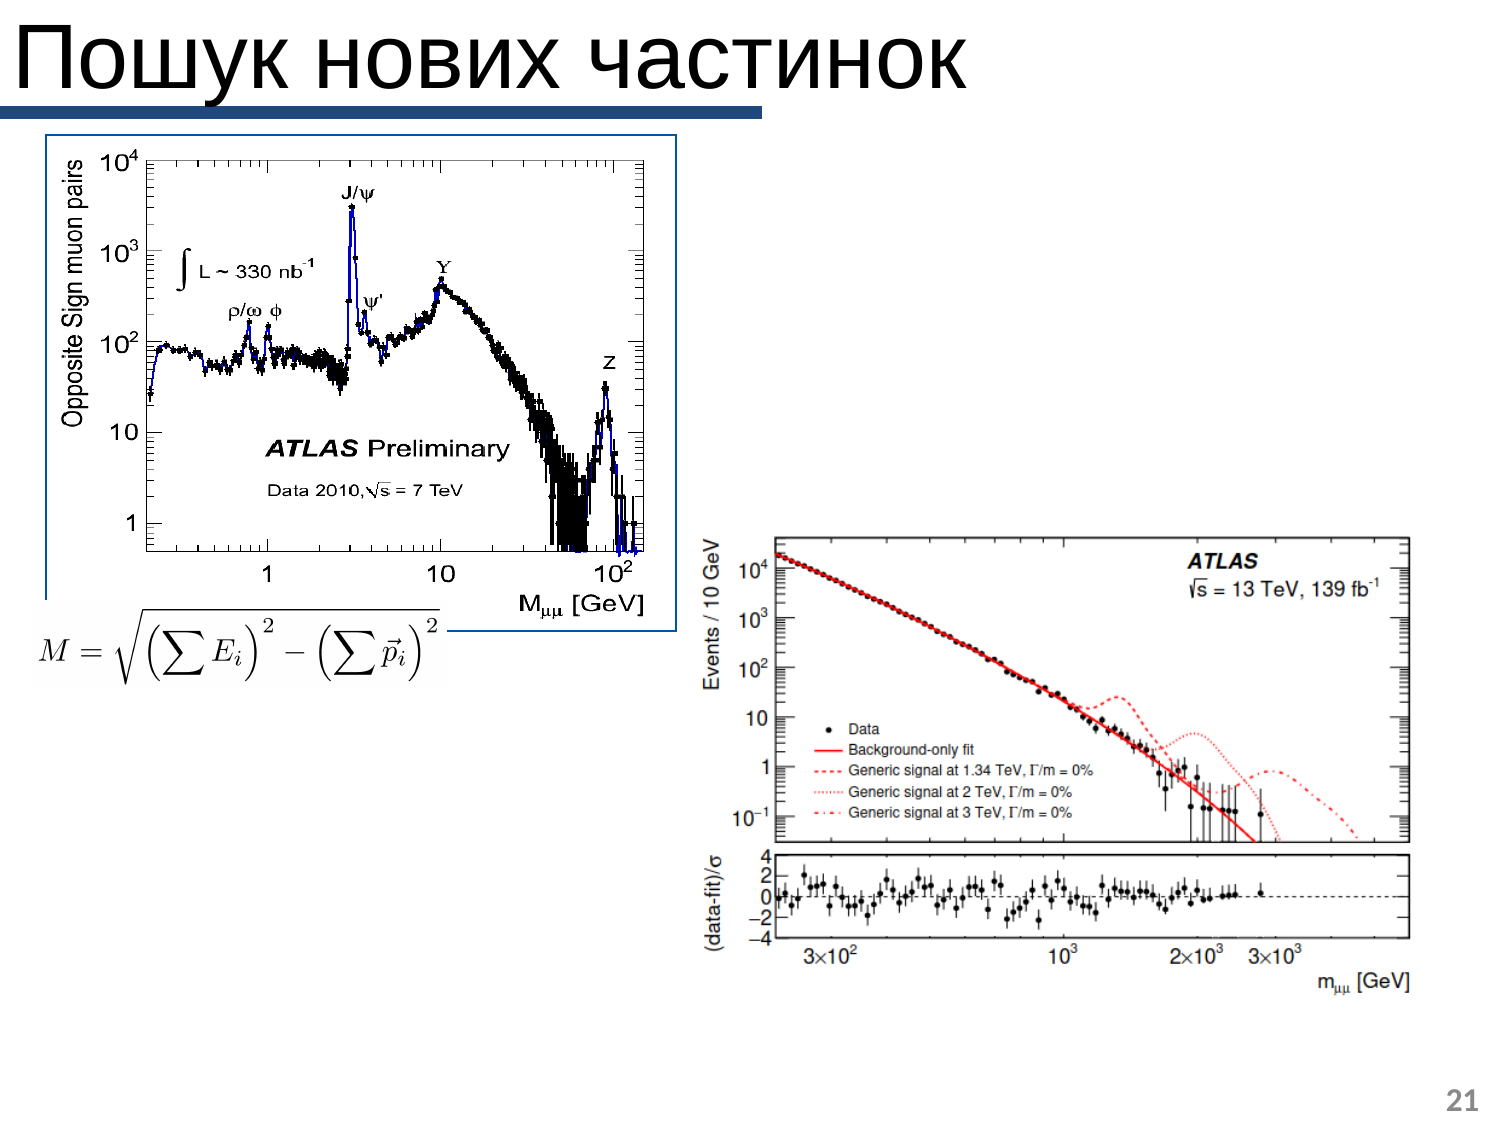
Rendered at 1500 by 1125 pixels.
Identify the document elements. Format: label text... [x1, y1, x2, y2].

text_box Пошук нових частинок [0, 0, 983, 116]
picture [30, 135, 676, 687]
text_box <number> [1423, 1079, 1495, 1118]
picture [691, 512, 1426, 1006]
